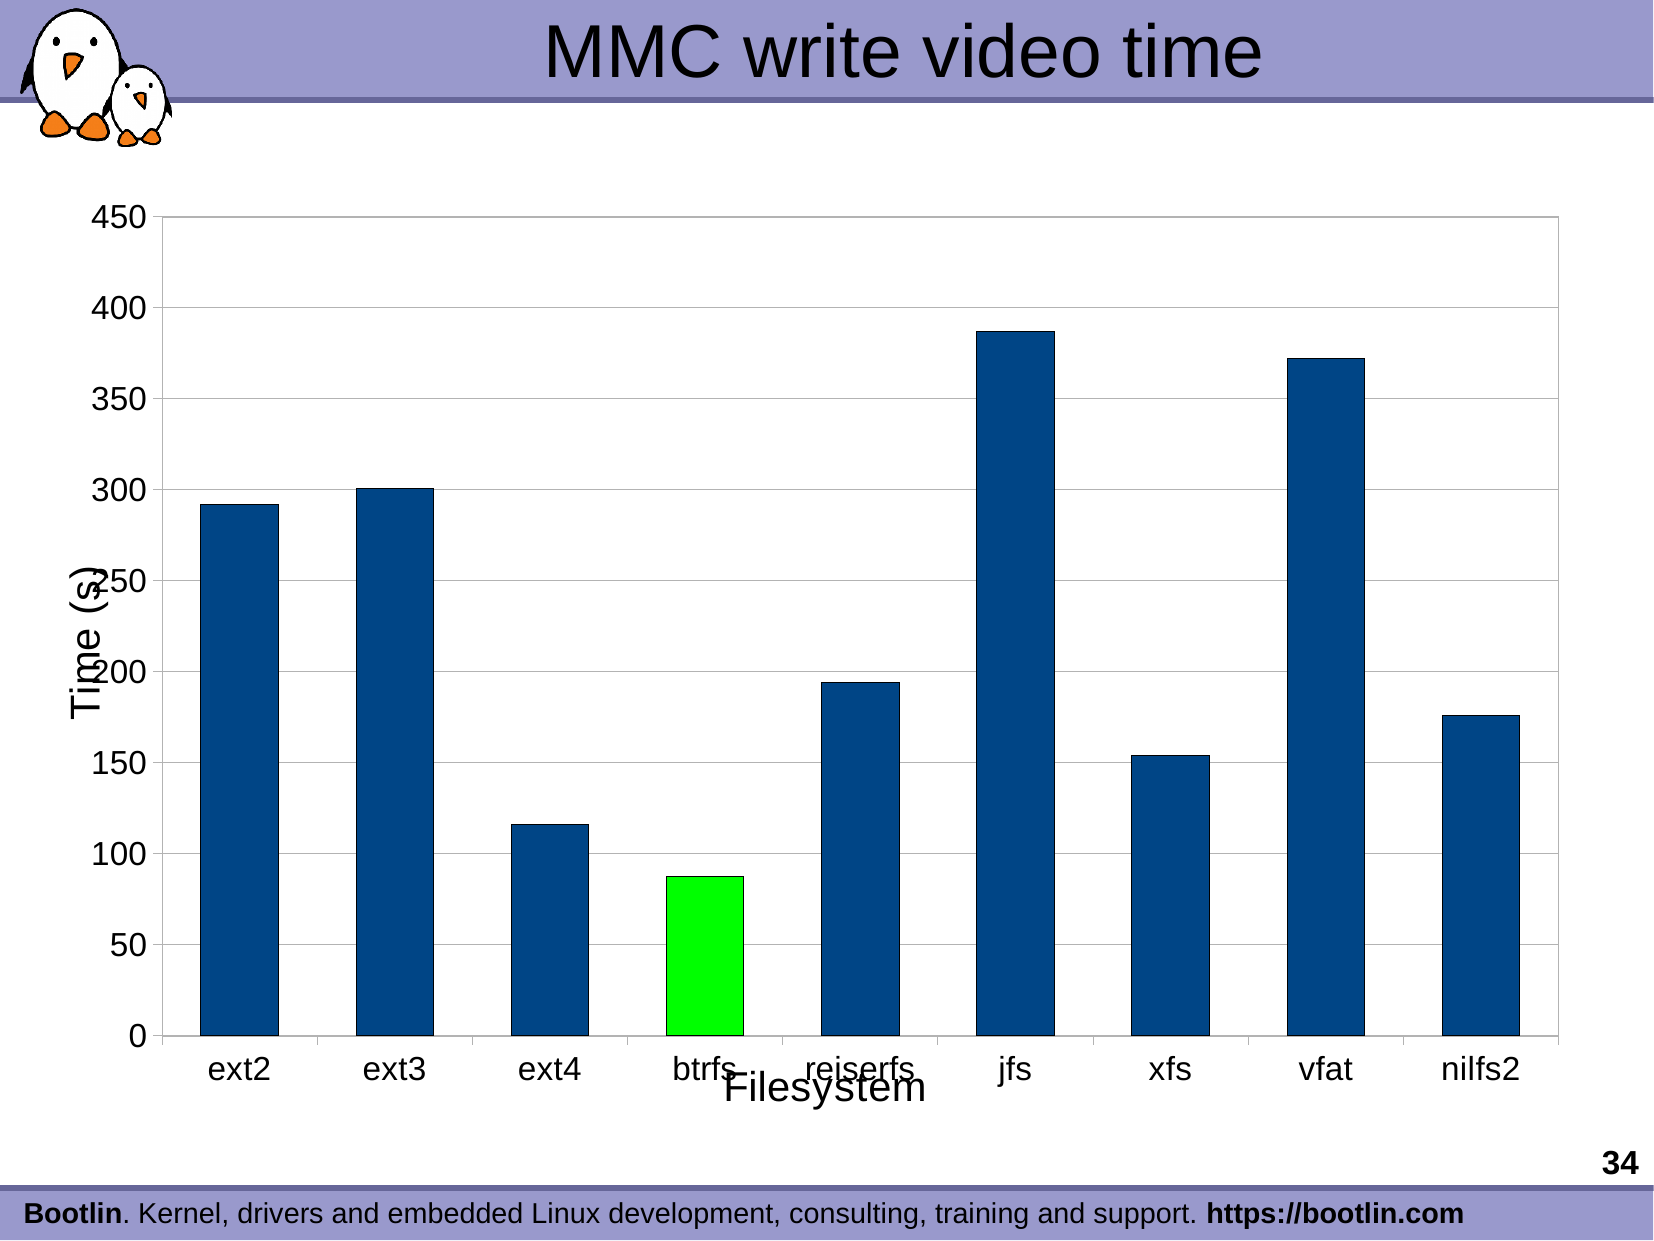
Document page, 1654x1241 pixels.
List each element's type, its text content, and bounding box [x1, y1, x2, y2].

picture [20, 8, 172, 147]
chart [49, 187, 1600, 1124]
title MMC write video time [178, 5, 1631, 97]
